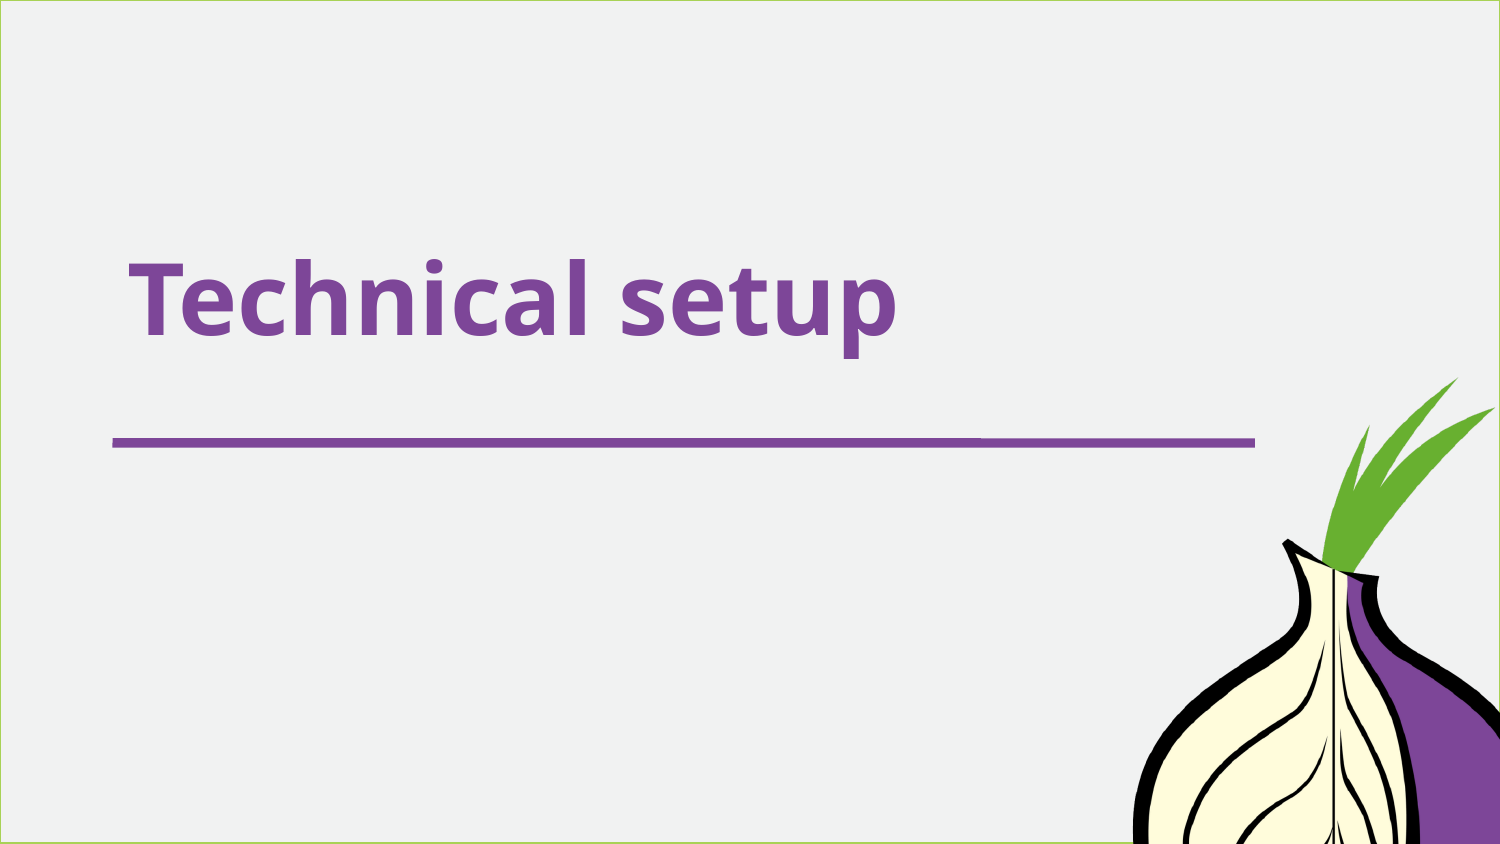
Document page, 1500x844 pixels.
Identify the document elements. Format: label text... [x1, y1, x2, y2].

text_box Technical setup [112, 148, 1387, 443]
picture [1122, 377, 1500, 844]
